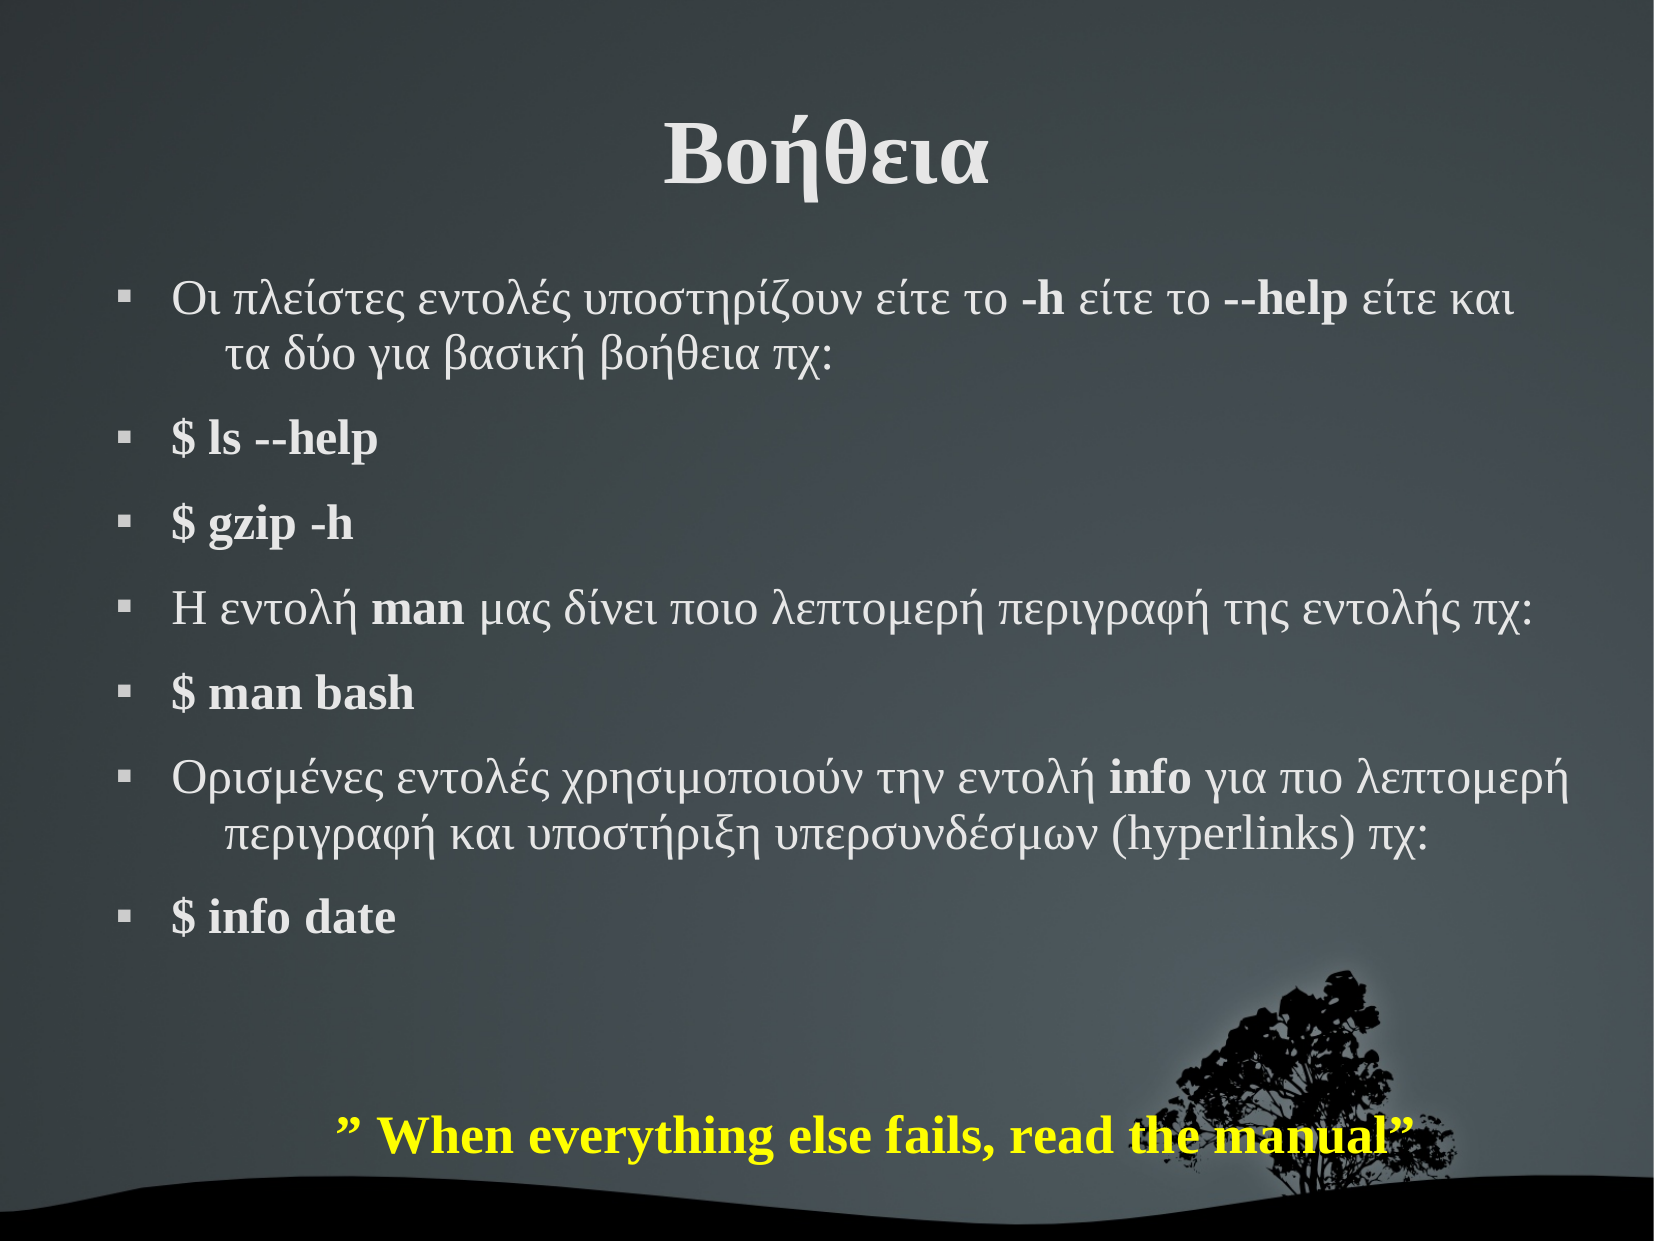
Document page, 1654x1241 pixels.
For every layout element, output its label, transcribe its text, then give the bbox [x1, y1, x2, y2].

picture [0, 0, 1654, 1241]
title Βοήθεια [82, 49, 1571, 257]
text_box ” When everything else fails, read the manual” [246, 1105, 1467, 1186]
list Οι πλείστες εντολές υποστηρίζουν είτε το -h είτε το --help είτε και τα δύο για βασική βοήθεια πχ: $ ls --help $ gzip -h Η εντολή man μας δίνει ποιο λεπτομερή περιγραφή της εντολής πχ: $ man bash Ορισμένες εντολές χρησιμοποιούν την εντολή info για πιο λεπτομερή περιγραφή και υποστήριξη υπερσυνδέσμων (hyperlinks) πχ: $ info date [82, 270, 1571, 1226]
